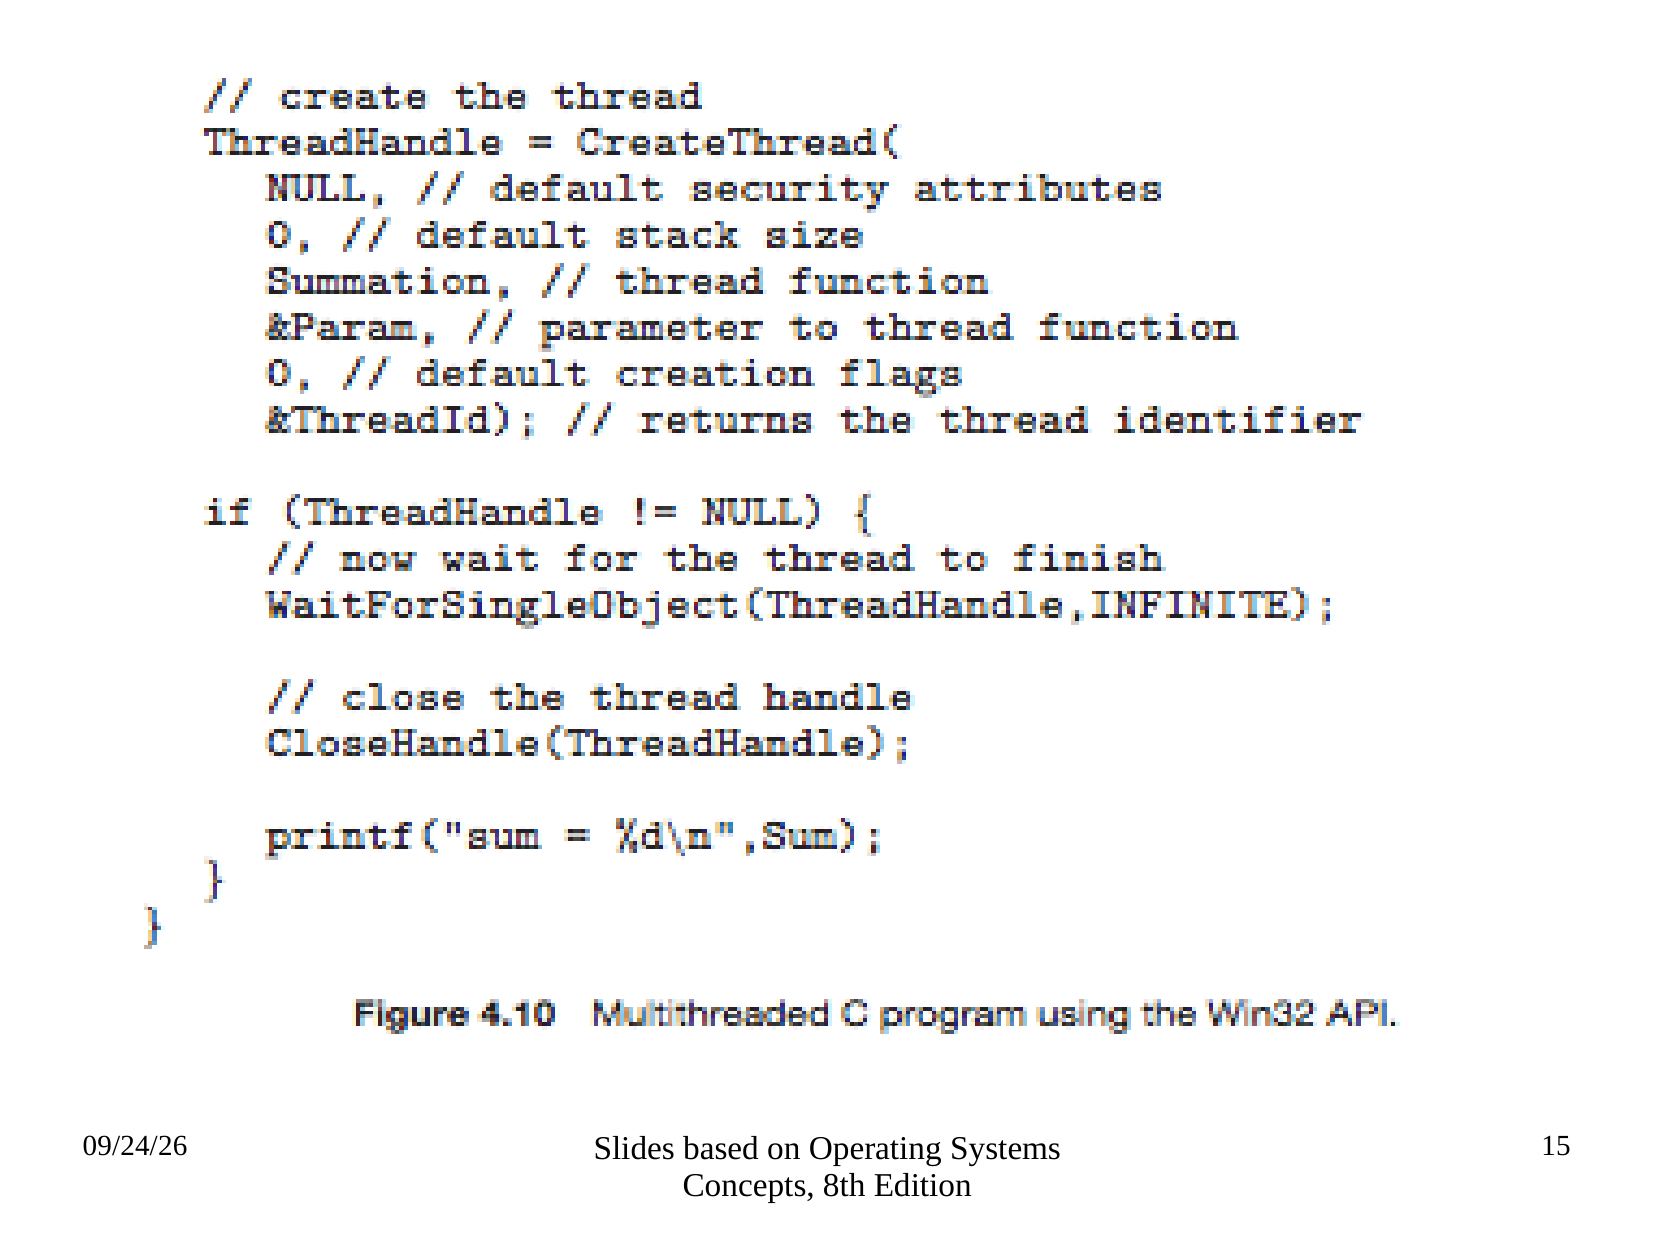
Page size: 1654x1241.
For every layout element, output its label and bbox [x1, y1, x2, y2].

picture [75, 44, 1595, 1038]
